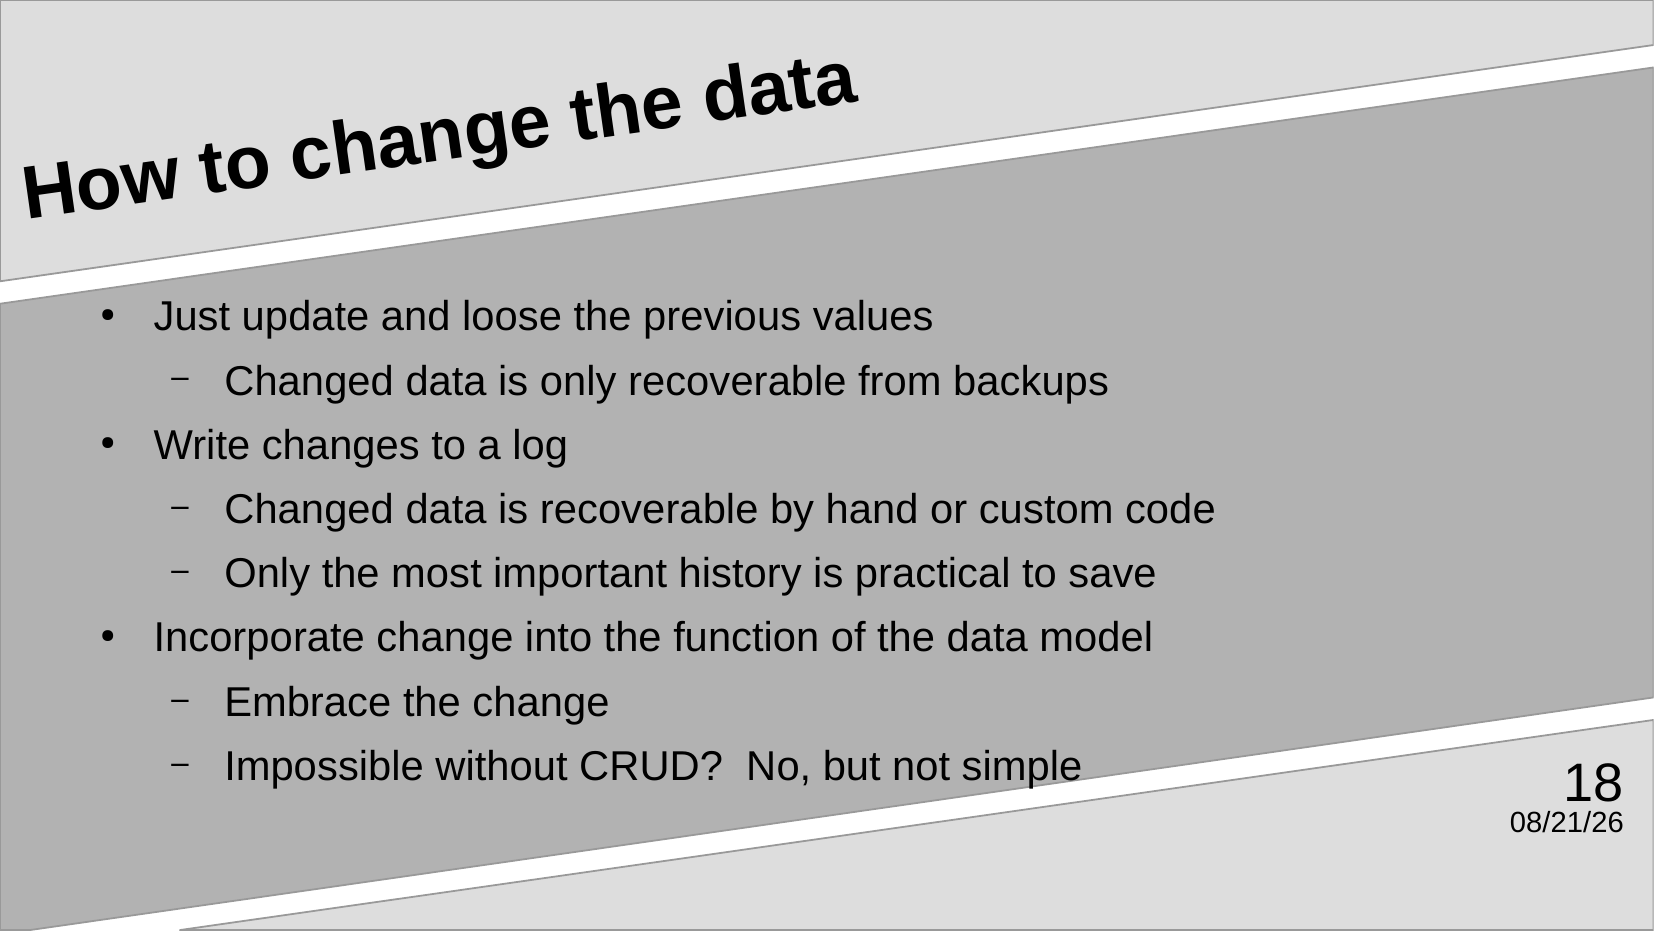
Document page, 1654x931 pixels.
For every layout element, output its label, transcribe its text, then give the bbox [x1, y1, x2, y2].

list Just update and loose the previous values Changed data is only recoverable from backups Write changes to a log Changed data is recoverable by hand or custom code Only the most important history is practical to save Incorporate change into the function of the data model Embrace the change Impossible without CRUD? No, but not simple [82, 292, 1538, 833]
title How to change the data [11, 0, 1496, 272]
